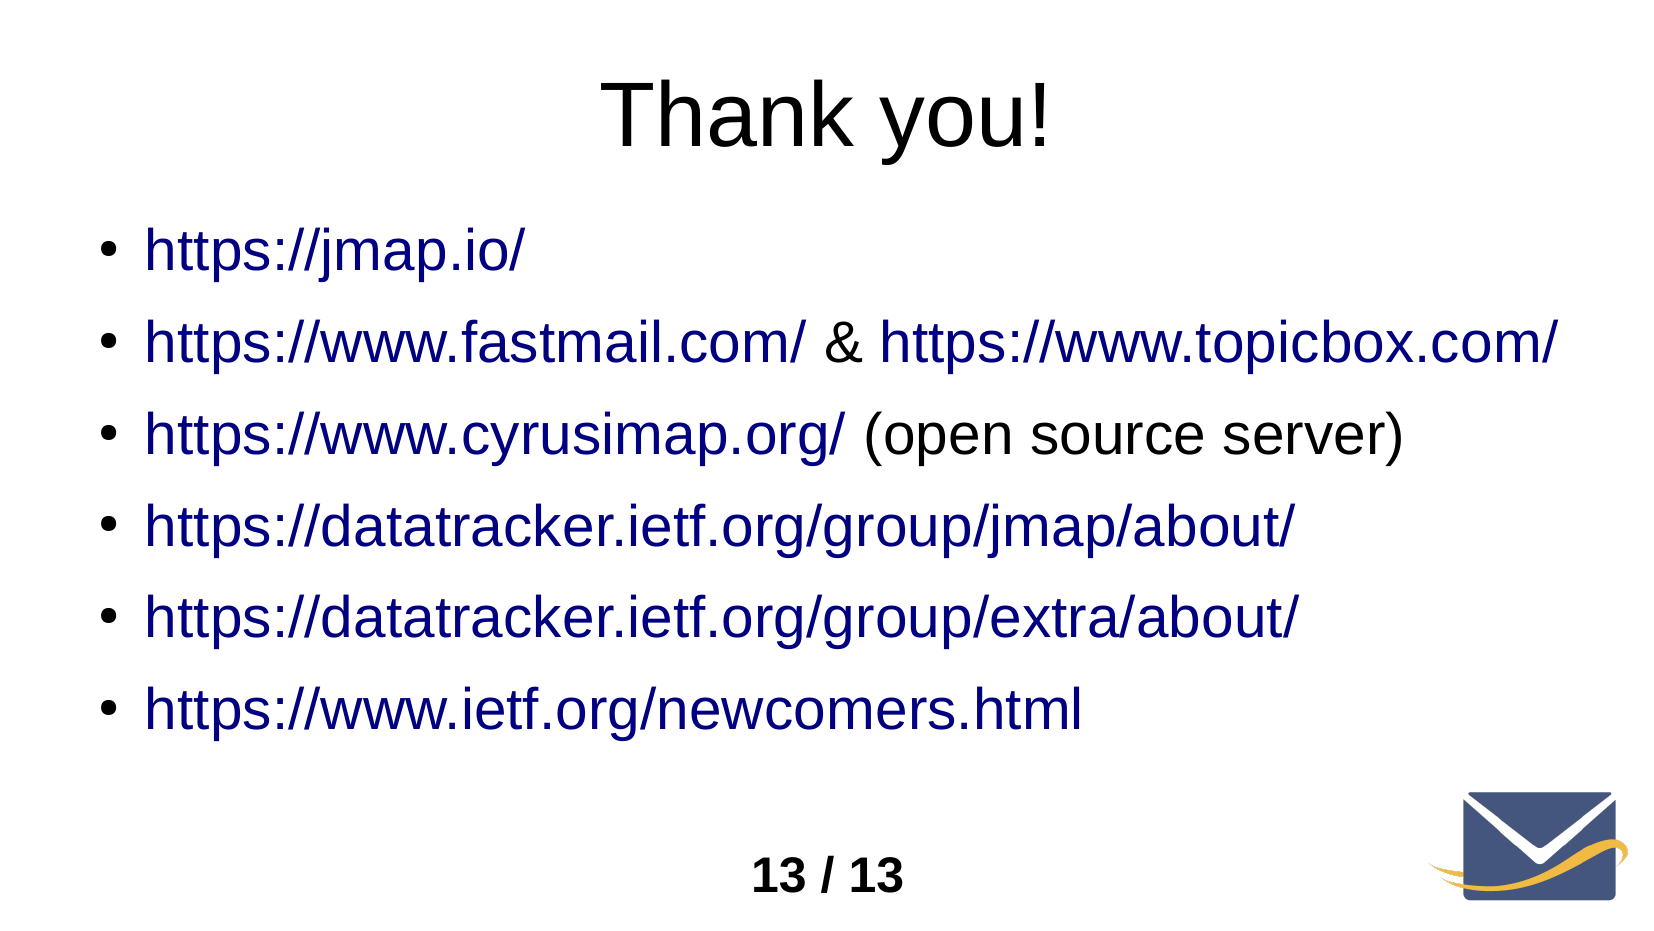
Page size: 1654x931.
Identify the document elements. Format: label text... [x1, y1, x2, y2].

picture [1417, 746, 1654, 931]
title Thank you! [82, 37, 1571, 193]
list https://jmap.io/ https://www.fastmail.com/ & https://www.topicbox.com/ https://www.cyrusimap.org/ (open source server) https://datatracker.ietf.org/group/jmap/about/ https://datatracker.ietf.org/group/extra/about/ https://www.ietf.org/newcomers.html [82, 217, 1571, 758]
